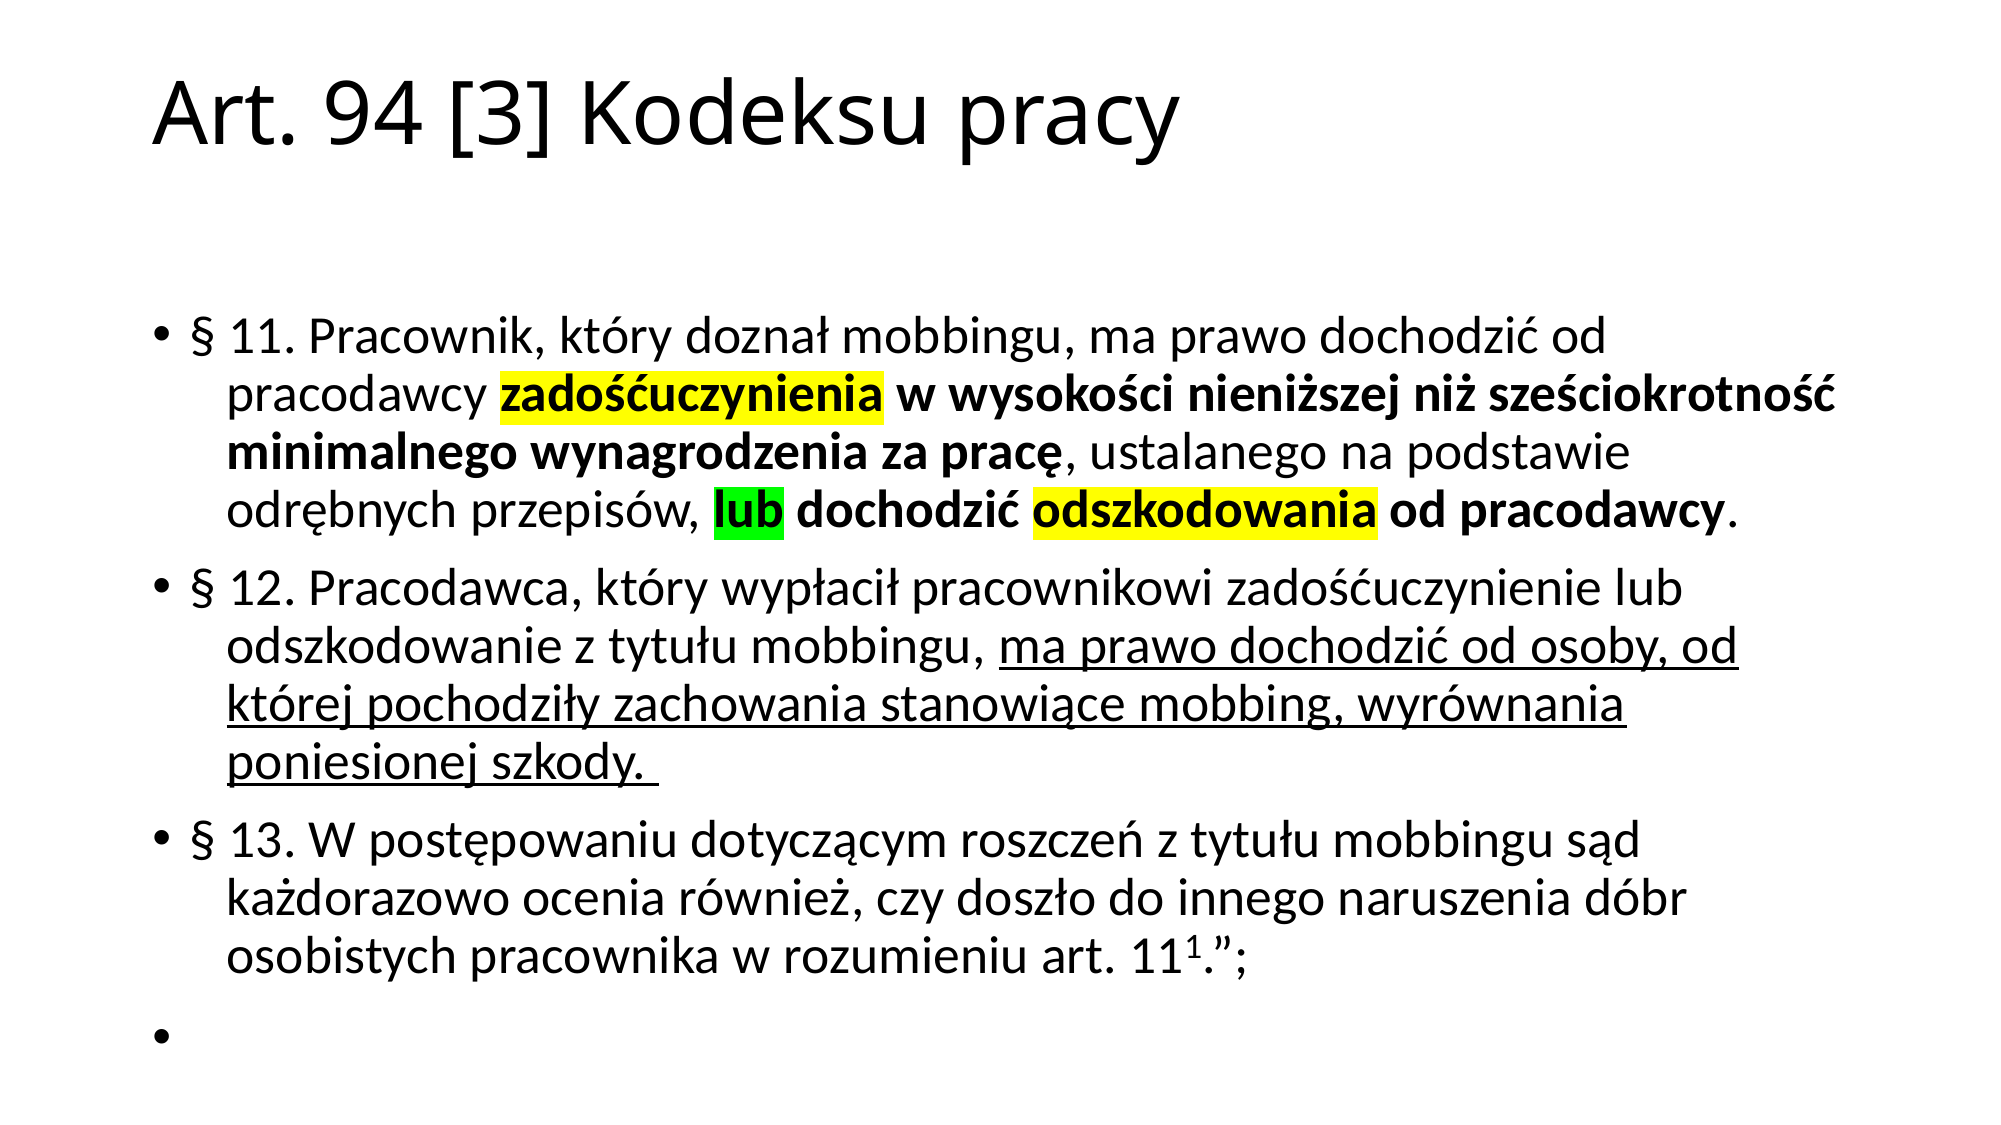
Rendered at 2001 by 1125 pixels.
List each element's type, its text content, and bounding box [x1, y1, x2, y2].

list § 11. Pracownik, który doznał mobbingu, ma prawo dochodzić od pracodawcy zadośćuczynienia w wysokości nieniższej niż sześciokrotność minimalnego wynagrodzenia za pracę, ustalanego na podstawie odrębnych przepisów, lub dochodzić odszkodowania od pracodawcy. § 12. Pracodawca, który wypłacił pracownikowi zadośćuczynienie lub odszkodowanie z tytułu mobbingu, ma prawo dochodzić od osoby, od której pochodziły zachowania stanowiące mobbing, wyrównania poniesionej szkody. § 13. W postępowaniu dotyczącym roszczeń z tytułu mobbingu sąd każdorazowo ocenia również, czy doszło do innego naruszenia dóbr osobistych pracownika w rozumieniu art. 111.”; [137, 299, 1863, 1014]
title Art. 94 [3] Kodeksu pracy [137, 59, 1863, 278]
